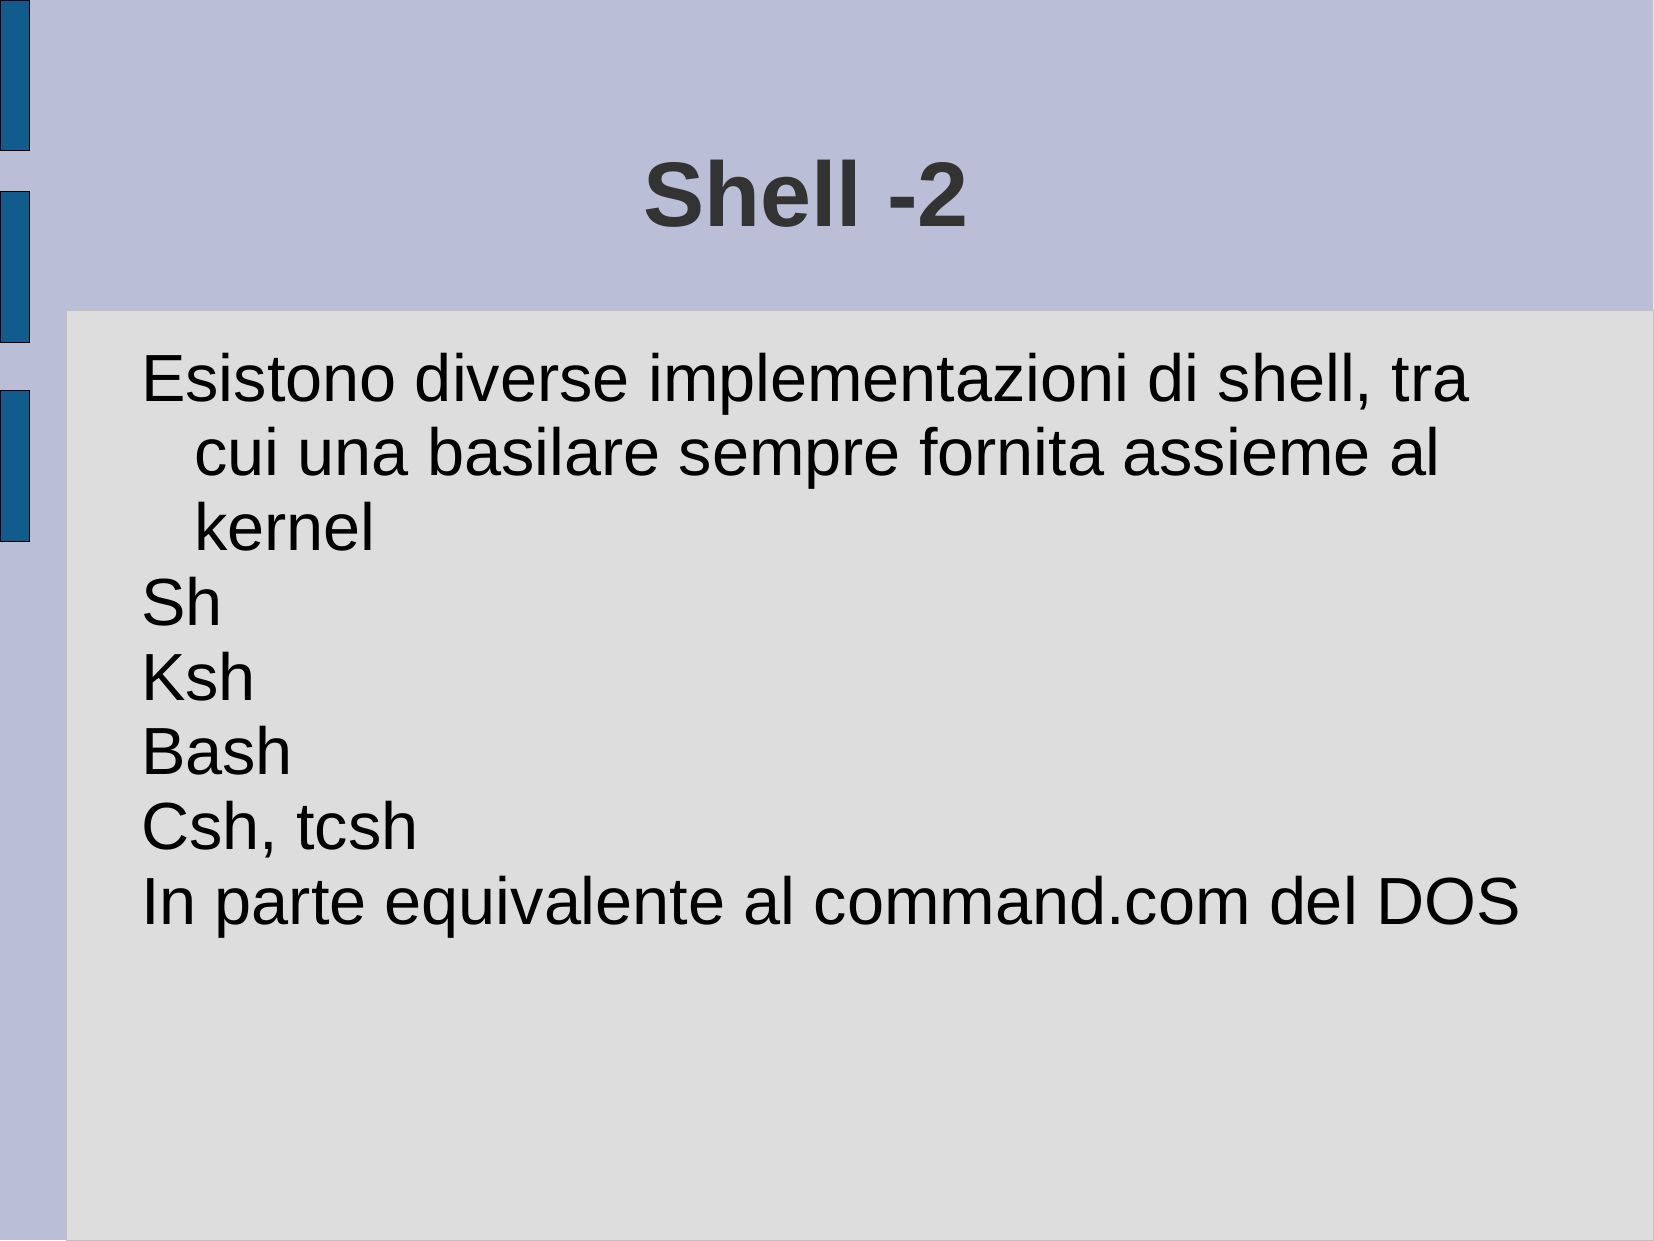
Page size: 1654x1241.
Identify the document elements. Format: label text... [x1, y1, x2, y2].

list Esistono diverse implementazioni di shell, tra cui una basilare sempre fornita assieme al kernel Sh Ksh Bash Csh, tcsh In parte equivalente al command.com del DOS [123, 340, 1536, 1123]
title Shell -2 [121, 91, 1534, 299]
